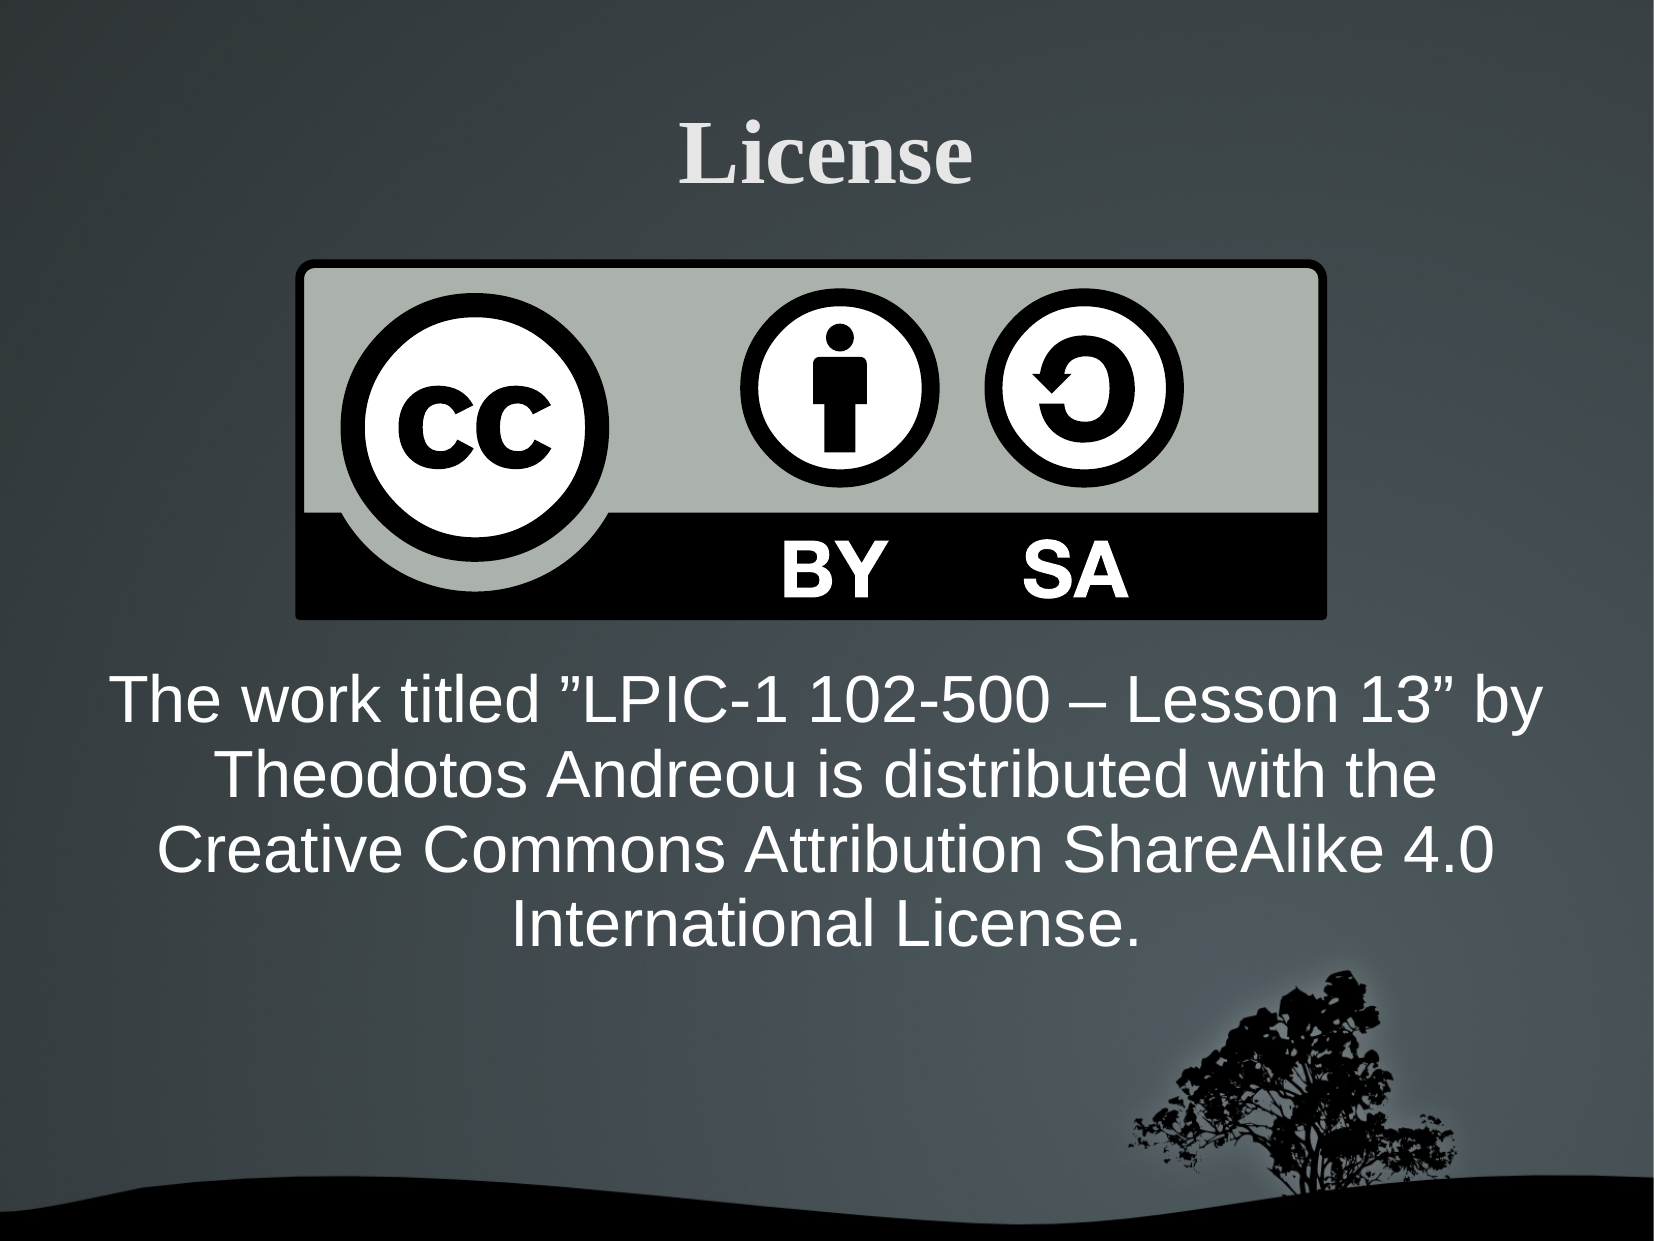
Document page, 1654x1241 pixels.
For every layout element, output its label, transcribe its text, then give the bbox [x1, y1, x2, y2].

title License [82, 49, 1571, 257]
picture [0, 0, 1654, 1241]
subtitle The work titled ”LPIC-1 102-500 – Lesson 13” by Theodotos Andreou is distributed with the Creative Commons Attribution ShareAlike 4.0 International License. [82, 290, 1571, 1109]
